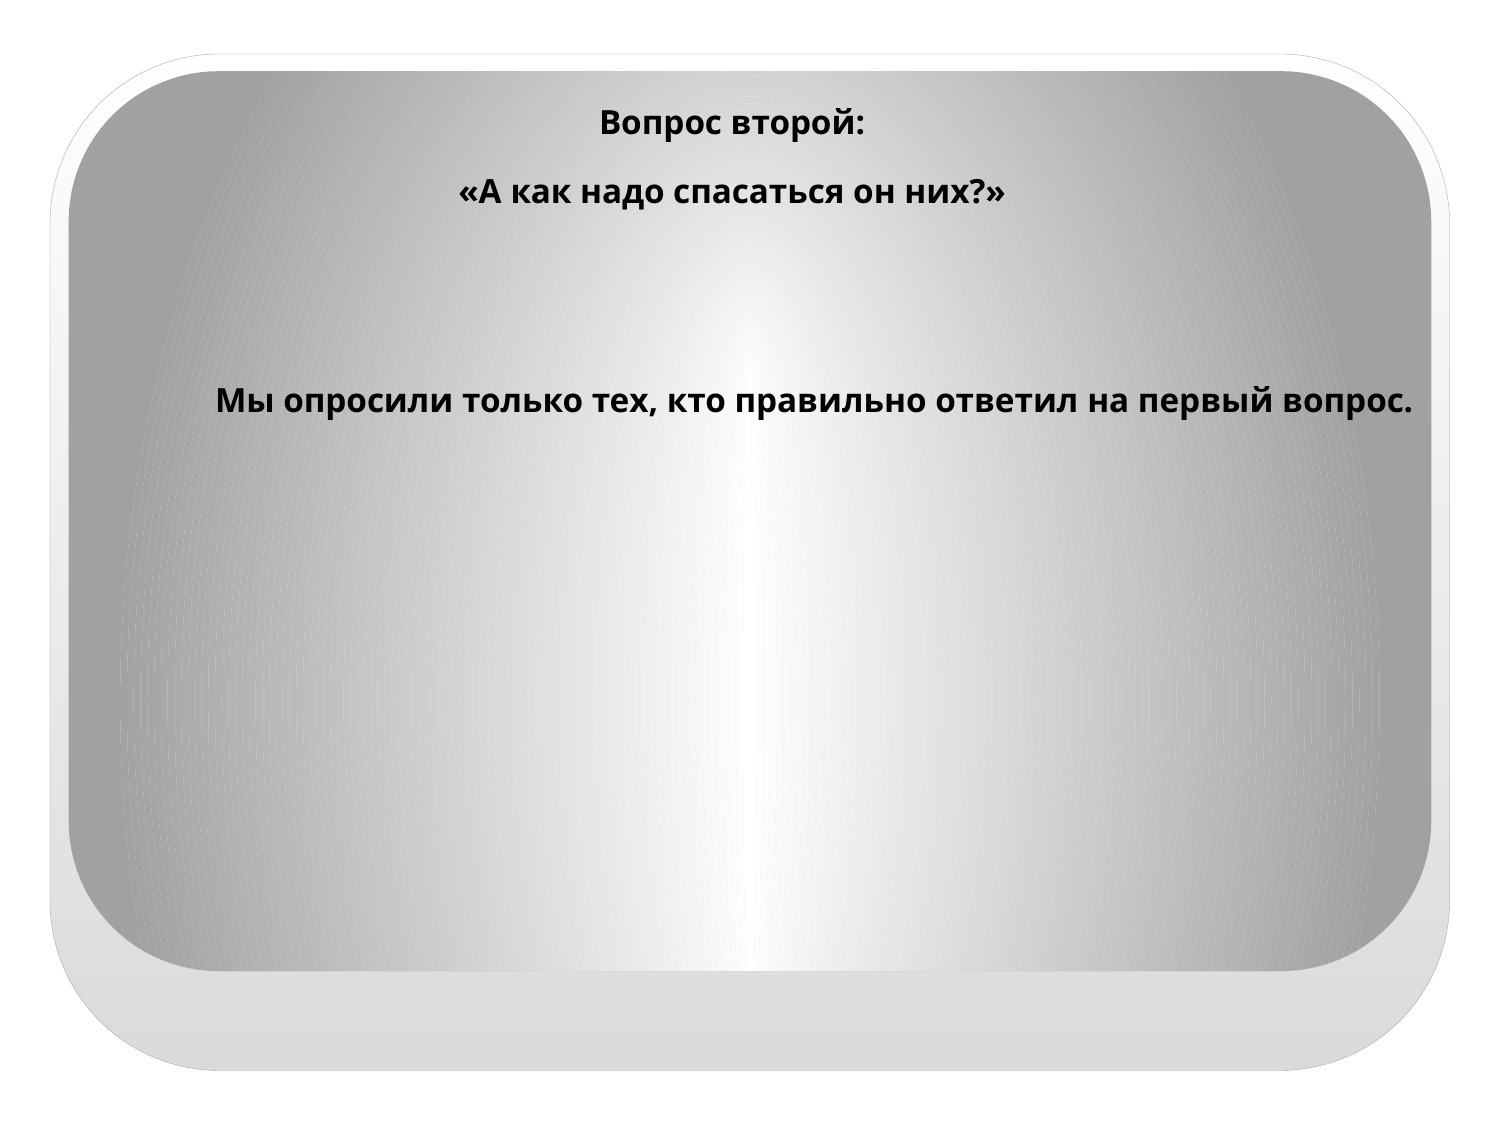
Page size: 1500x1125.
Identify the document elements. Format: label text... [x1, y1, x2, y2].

list Вопрос второй: «А как надо спасаться он них?» Мы опросили только тех, кто правильно ответил на первый вопрос. [35, 93, 1430, 347]
